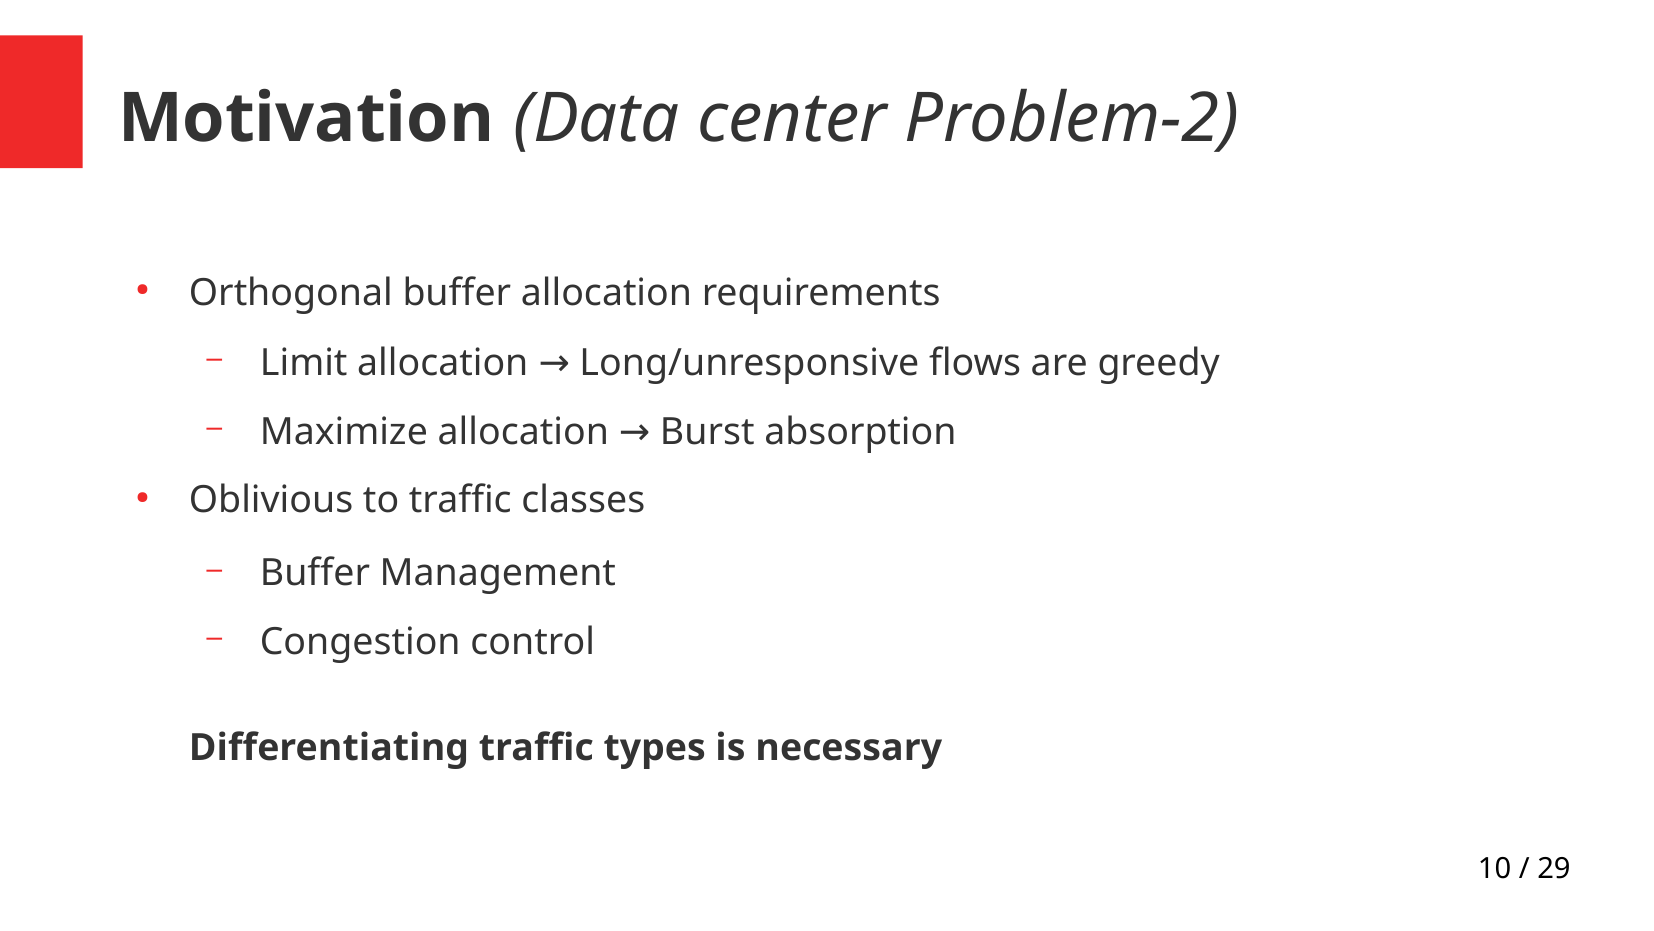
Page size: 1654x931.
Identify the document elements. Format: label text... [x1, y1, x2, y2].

list Orthogonal buffer allocation requirements Limit allocation → Long/unresponsive flows are greedy Maximize allocation → Burst absorption Oblivious to traffic classes Buffer Management Congestion control [118, 265, 1536, 720]
list Differentiating traffic types is necessary [118, 720, 1536, 909]
title Motivation (Data center Problem-2) [118, 36, 1571, 193]
